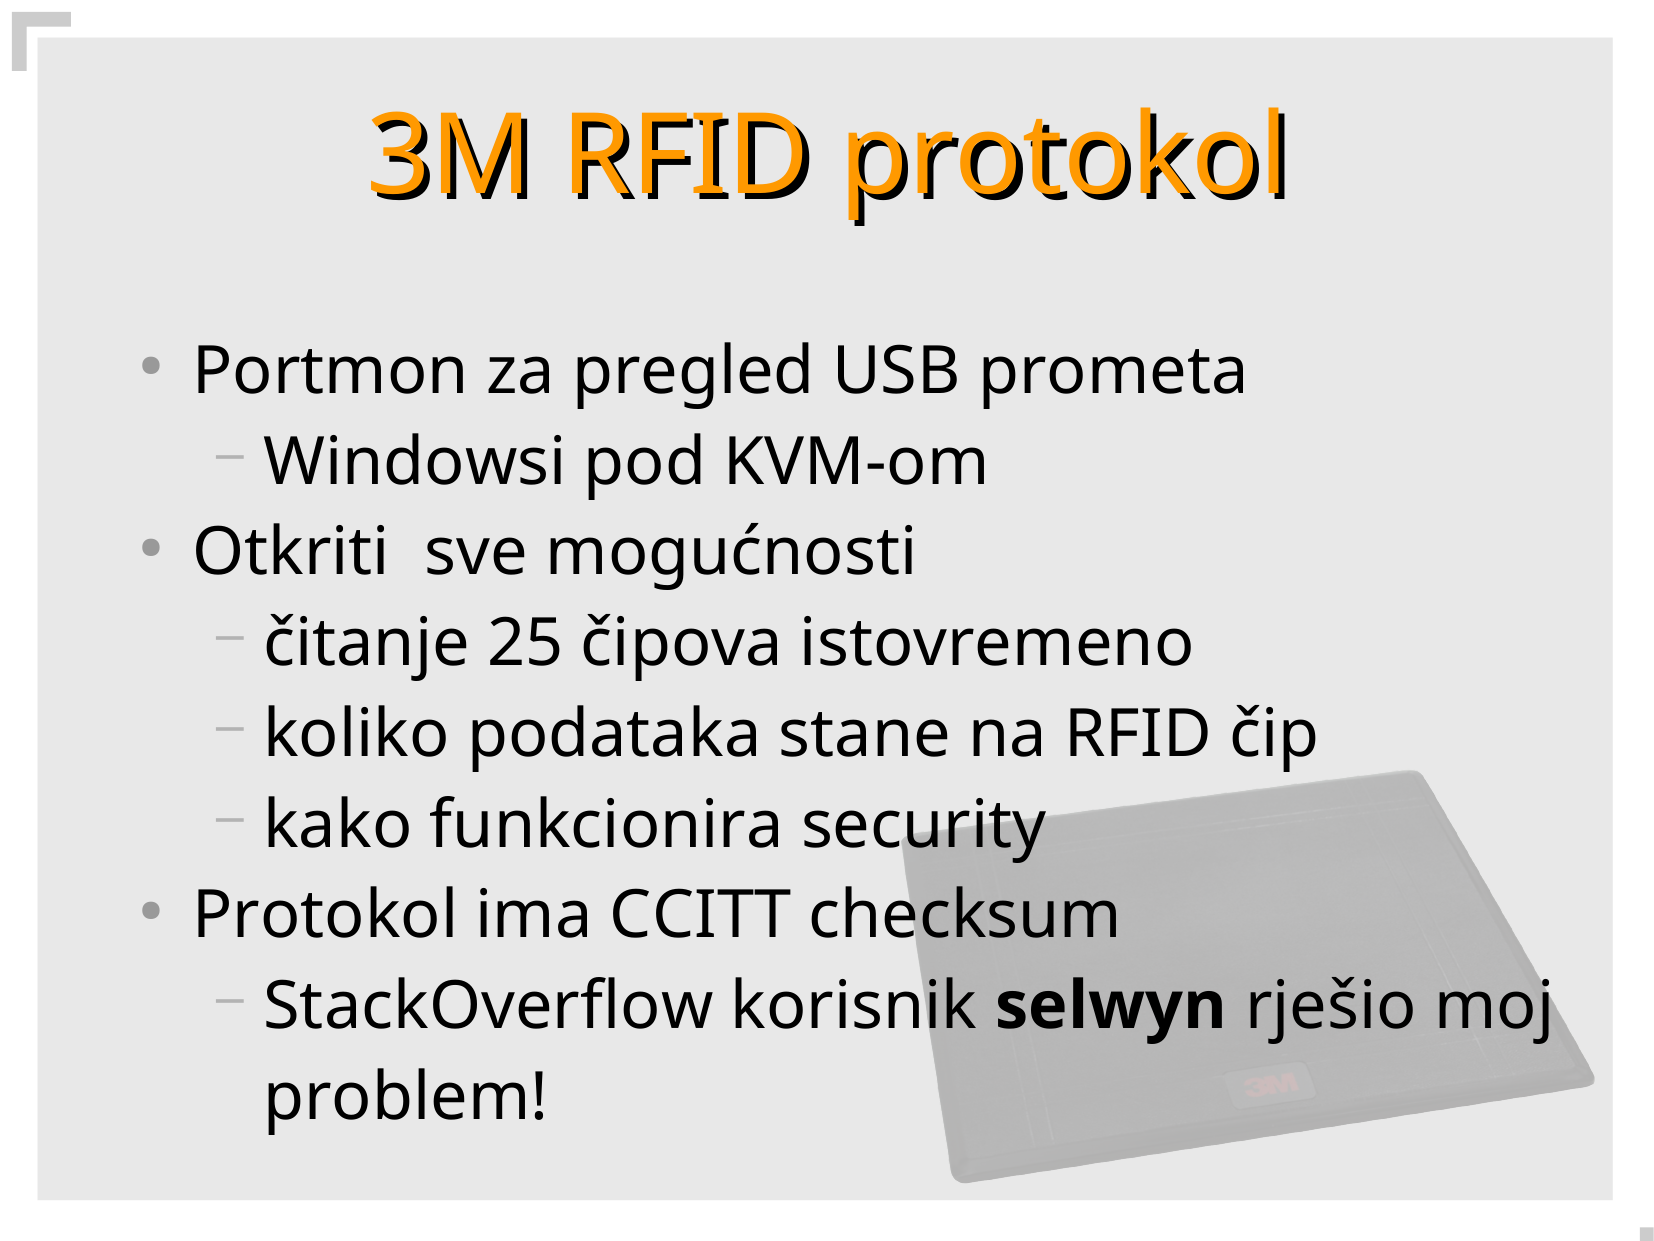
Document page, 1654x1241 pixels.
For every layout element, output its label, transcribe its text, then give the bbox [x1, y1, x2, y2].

text_box [37, 37, 1613, 1201]
list Portmon za pregled USB prometa Windowsi pod KVM-om Otkriti sve mogućnosti čitanje 25 čipova istovremeno koliko podataka stane na RFID čip kako funkcionira security Protokol ima CCITT checksum StackOverflow korisnik selwyn rješio moj problem! [121, 322, 1561, 1132]
title 3M RFID protokol [121, 46, 1534, 254]
